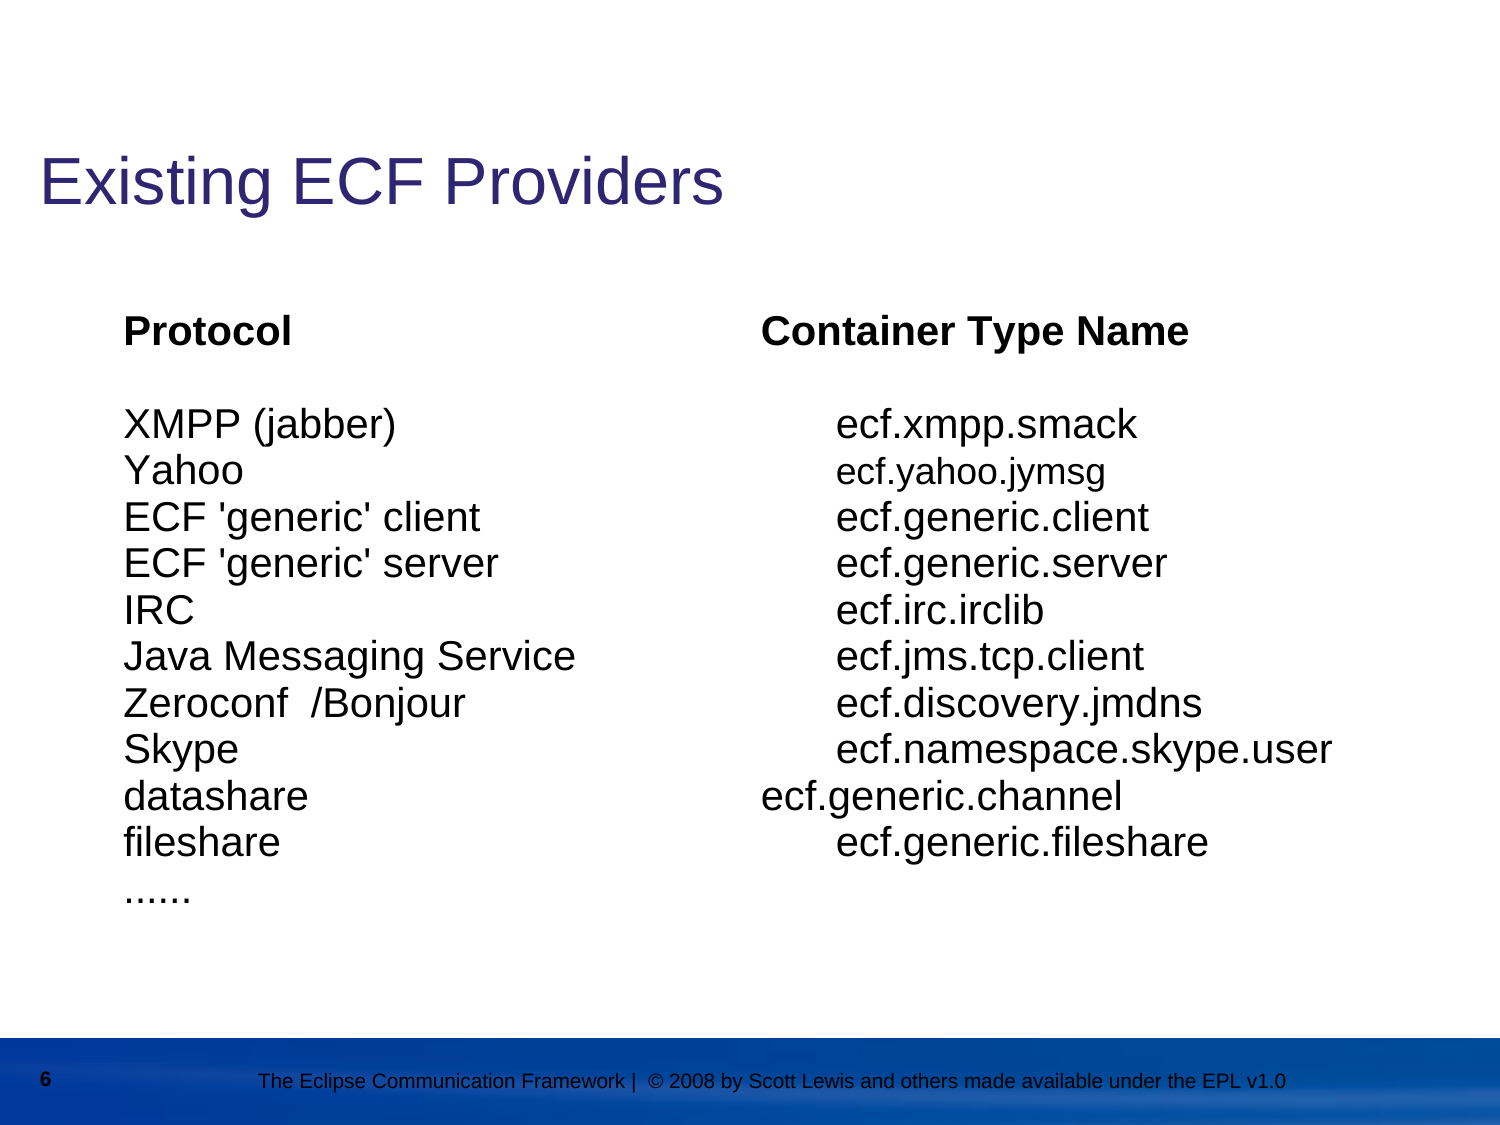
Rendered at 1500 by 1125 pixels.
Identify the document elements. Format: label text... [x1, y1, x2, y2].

title Existing ECF Providers [25, 142, 1378, 234]
picture [0, 1038, 1500, 1125]
list Protocol Container Type Name XMPP (jabber) ecf.xmpp.smack Yahoo ecf.yahoo.jymsg ECF 'generic' client ecf.generic.client ECF 'generic' server ecf.generic.server IRC ecf.irc.irclib Java Messaging Service ecf.jms.tcp.client Zeroconf /Bonjour ecf.discovery.jmdns Skype ecf.namespace.skype.user datashare ecf.generic.channel fileshare ecf.generic.fileshare ...... [108, 299, 1378, 932]
